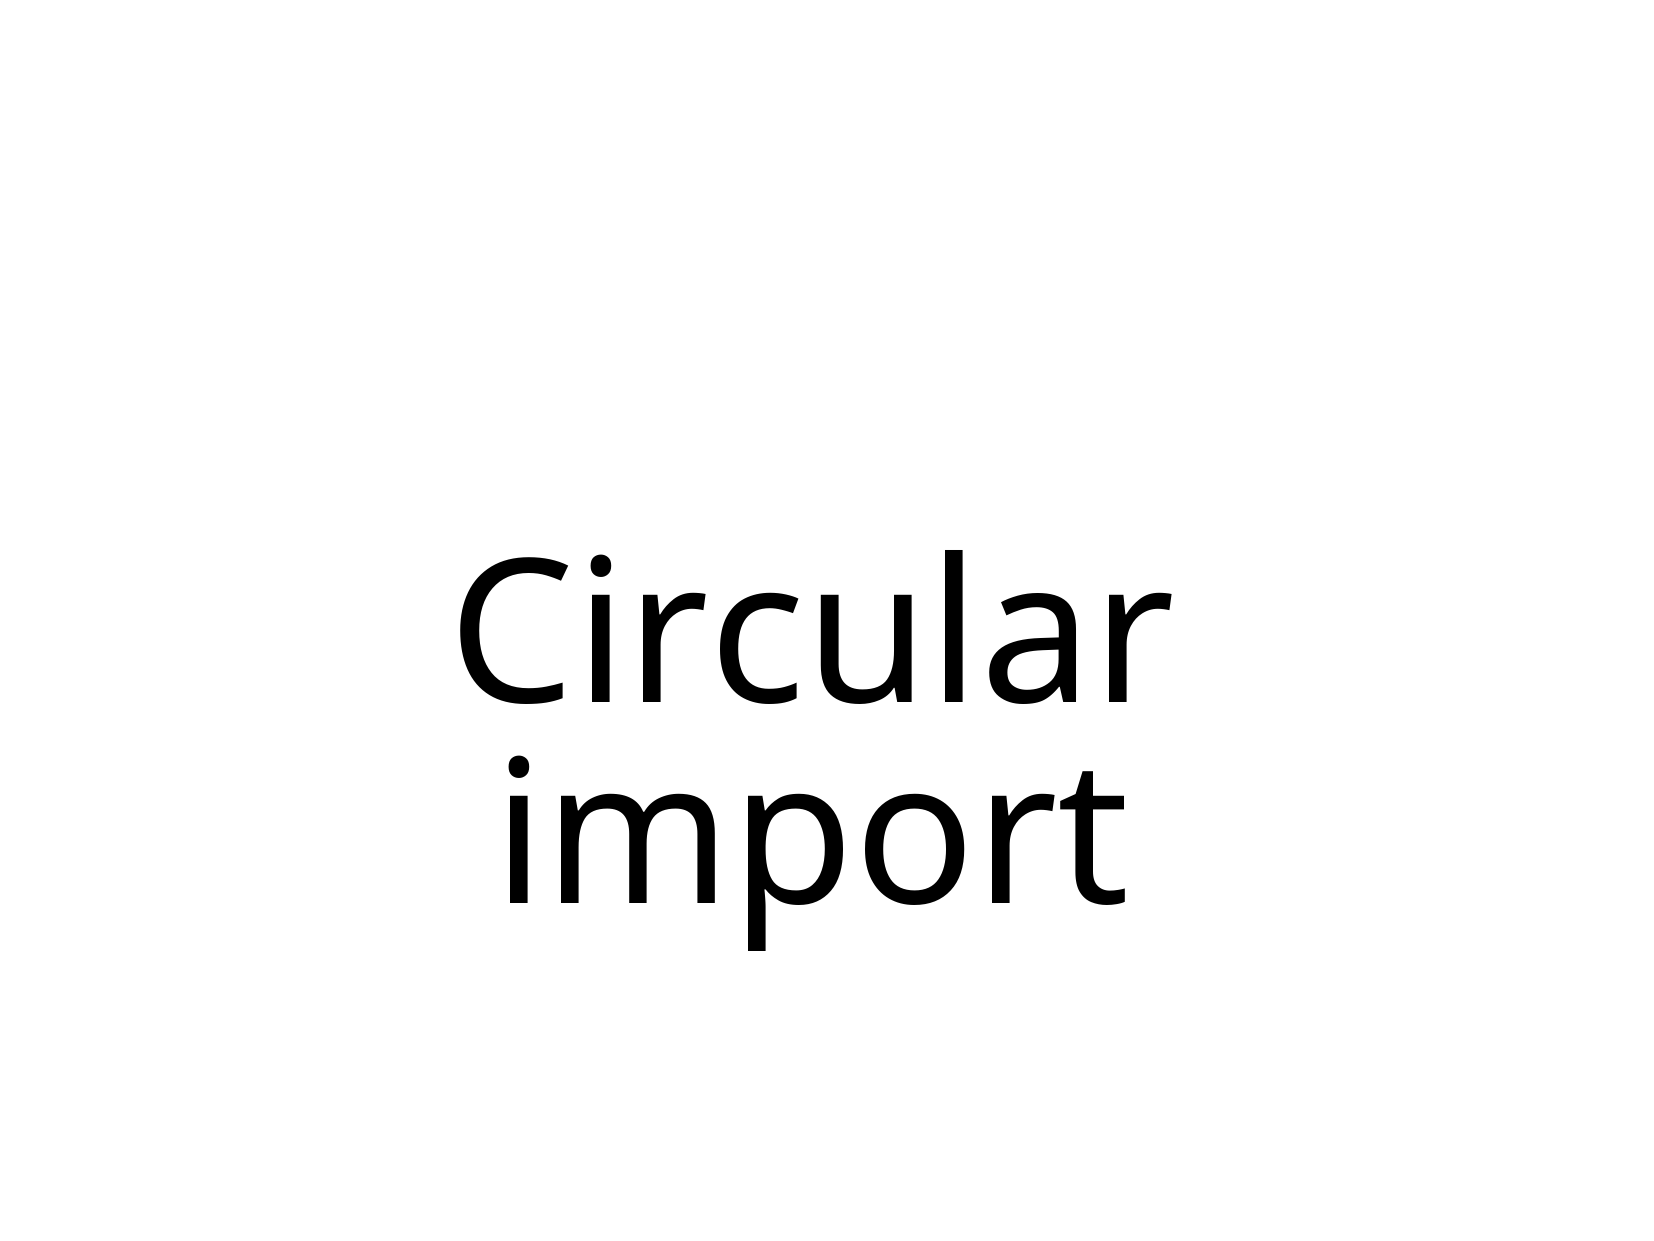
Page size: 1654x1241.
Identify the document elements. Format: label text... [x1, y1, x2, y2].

text_box Circular import [147, 502, 1477, 717]
